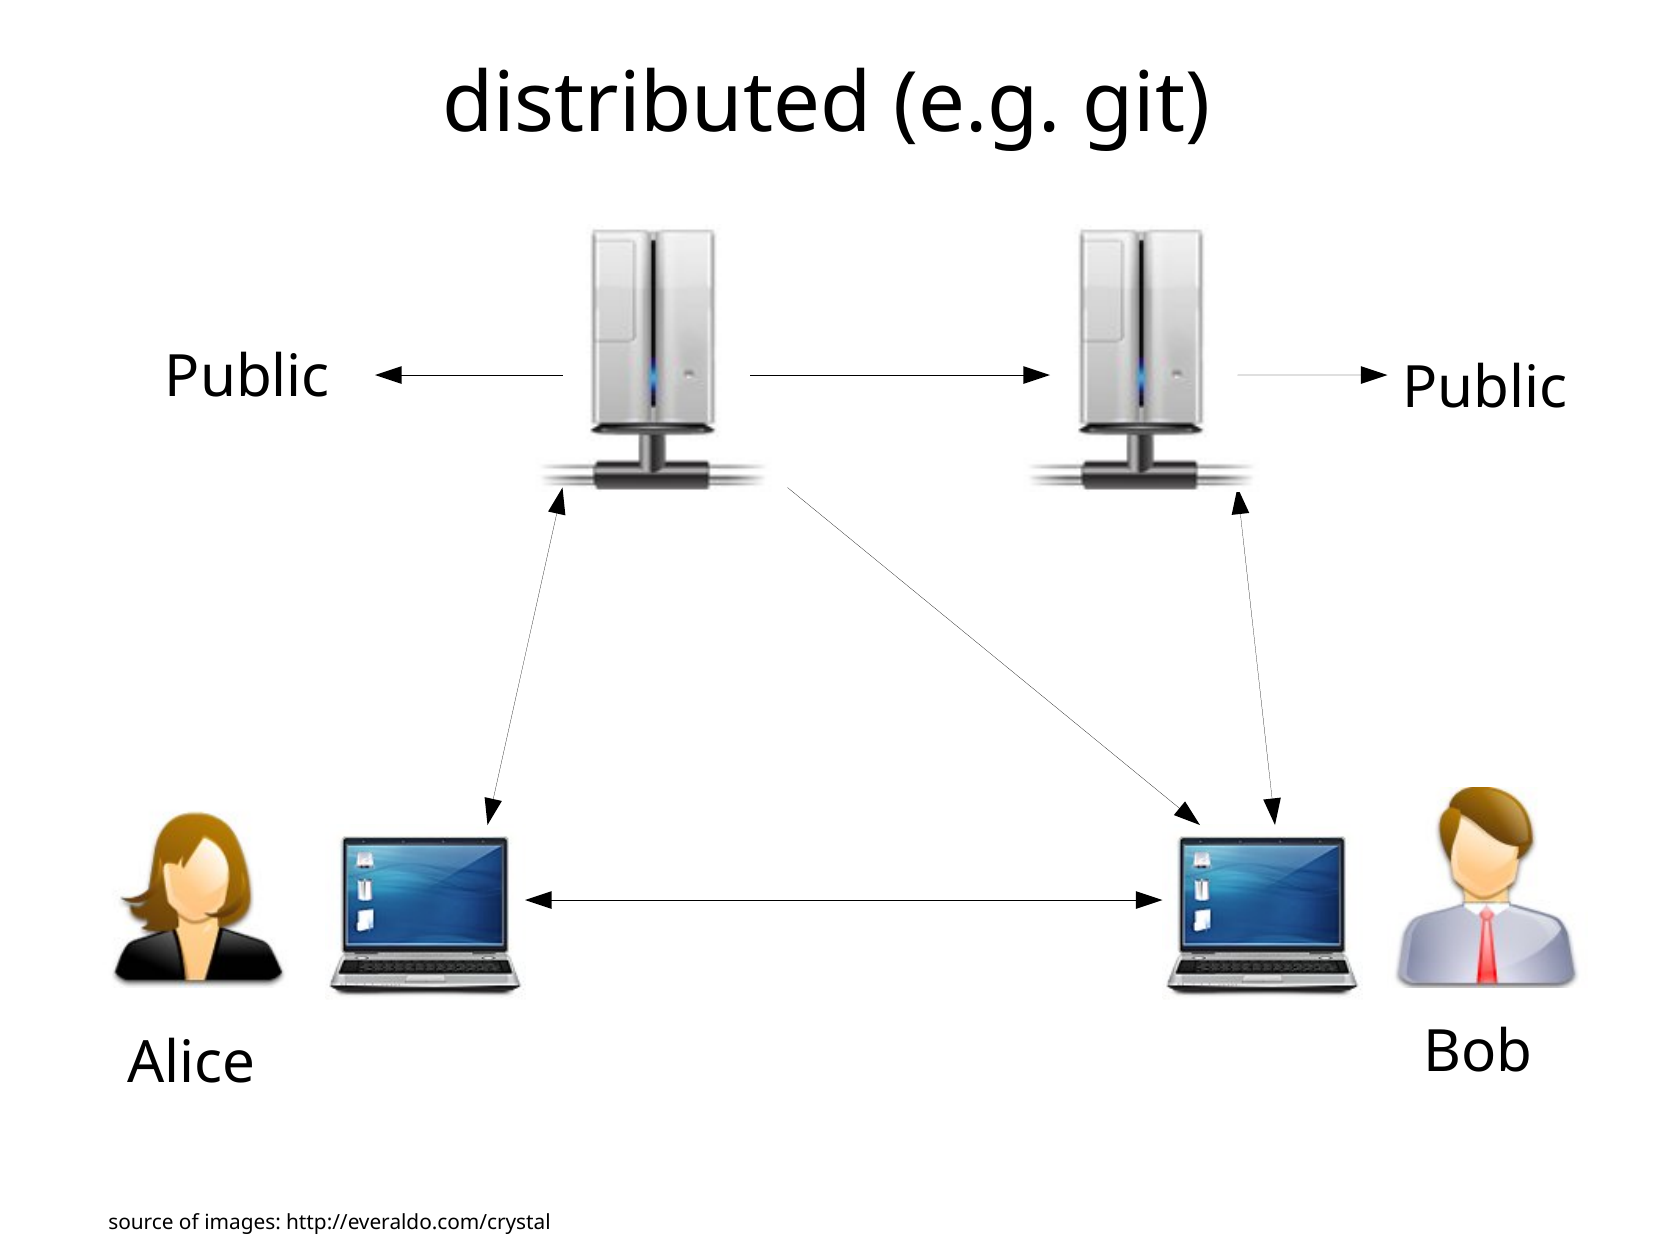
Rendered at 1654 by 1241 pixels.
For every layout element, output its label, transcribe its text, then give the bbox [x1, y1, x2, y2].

picture [520, 224, 788, 492]
text_box source of images: http://everaldo.com/crystal [93, 1200, 638, 1240]
picture [1162, 824, 1363, 1025]
text_box Bob [1408, 1001, 1576, 1088]
picture [100, 787, 301, 988]
text_box distributed (e.g. git) [0, 48, 1654, 151]
text_box Public [150, 326, 376, 413]
picture [325, 824, 526, 1025]
picture [1008, 224, 1276, 492]
text_box Public [1387, 337, 1613, 424]
picture [1387, 787, 1588, 988]
text_box Alice [112, 1012, 301, 1099]
